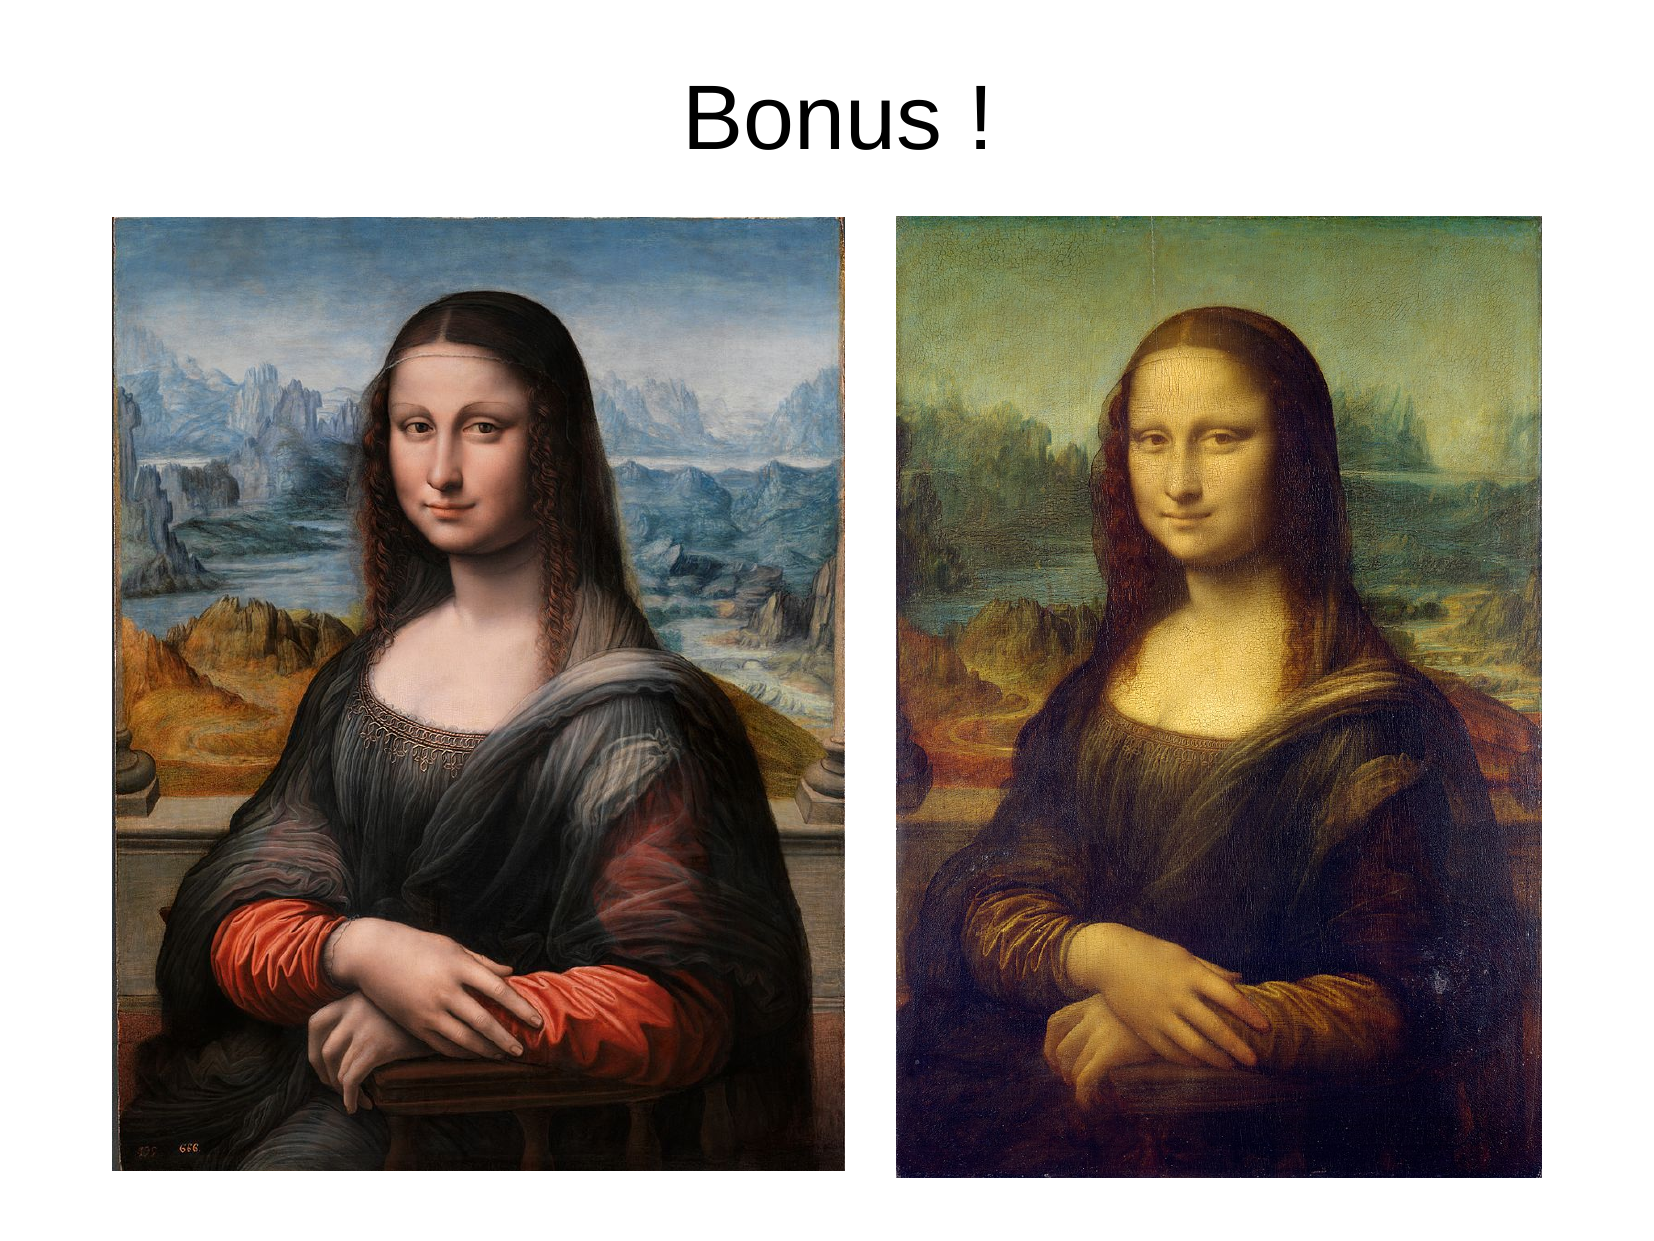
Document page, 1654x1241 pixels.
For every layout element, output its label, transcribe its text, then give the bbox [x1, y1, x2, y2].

picture [896, 216, 1542, 1178]
picture [112, 217, 845, 1172]
text_box Bonus ! [295, 59, 1382, 177]
